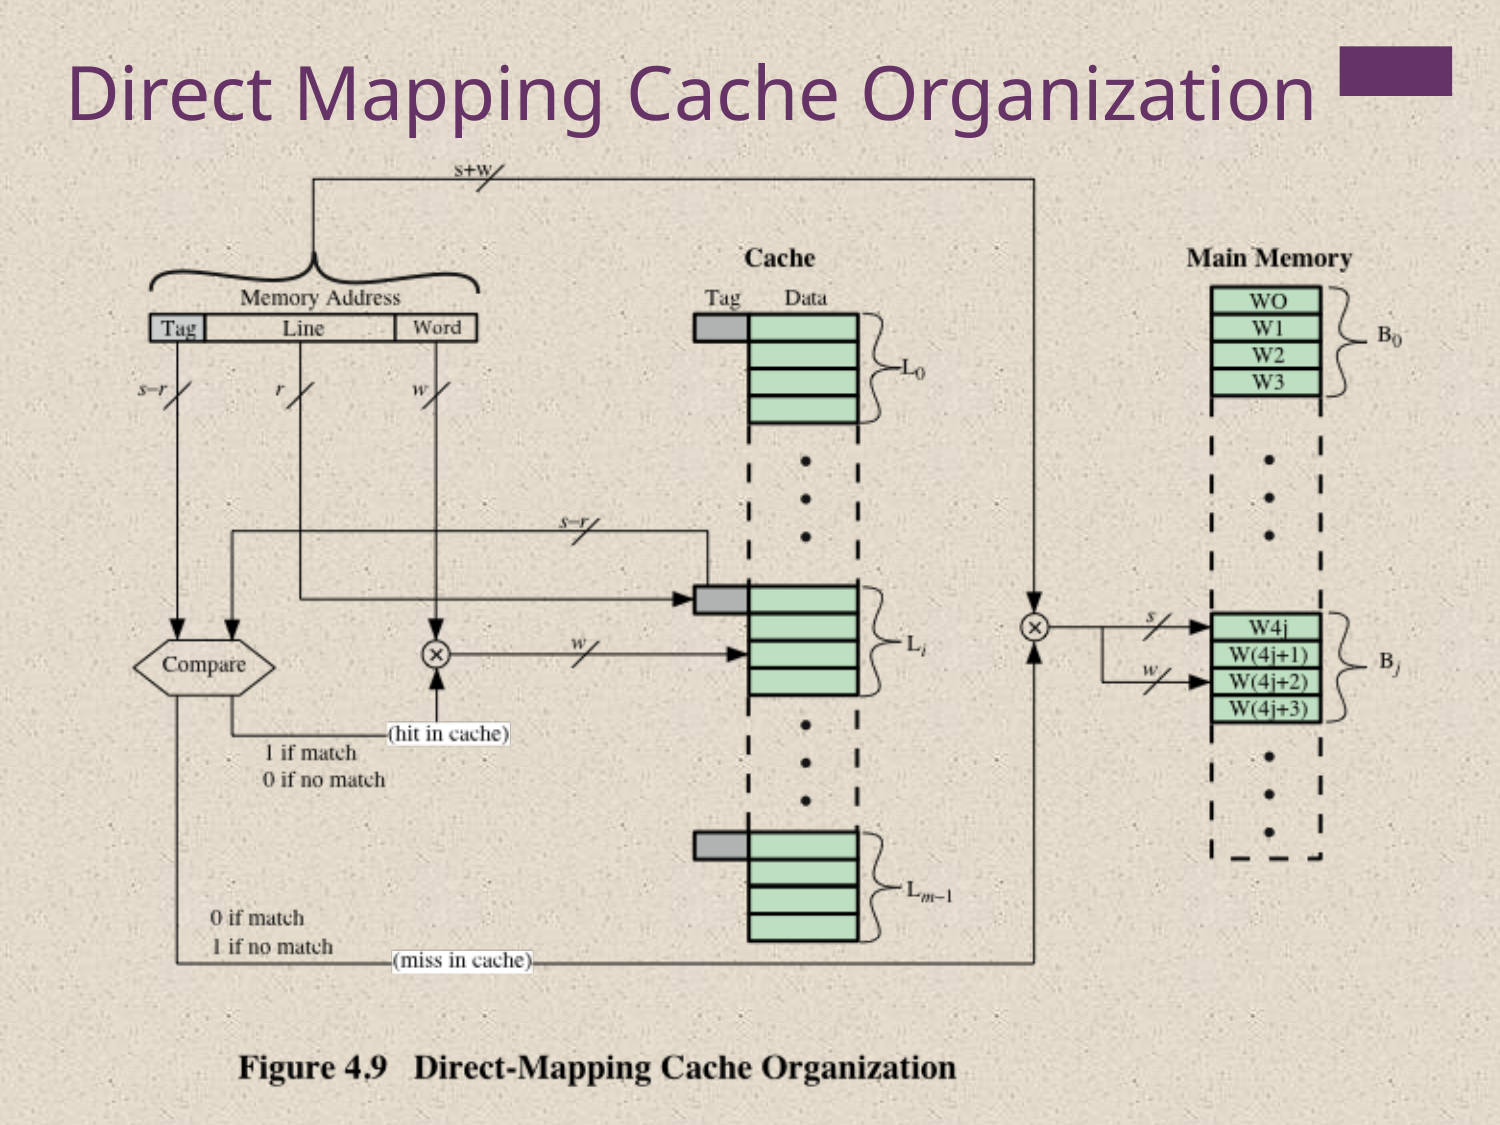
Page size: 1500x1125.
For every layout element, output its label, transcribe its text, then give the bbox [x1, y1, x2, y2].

title Direct Mapping Cache Organization [50, 37, 1500, 221]
picture [0, 0, 1500, 1125]
